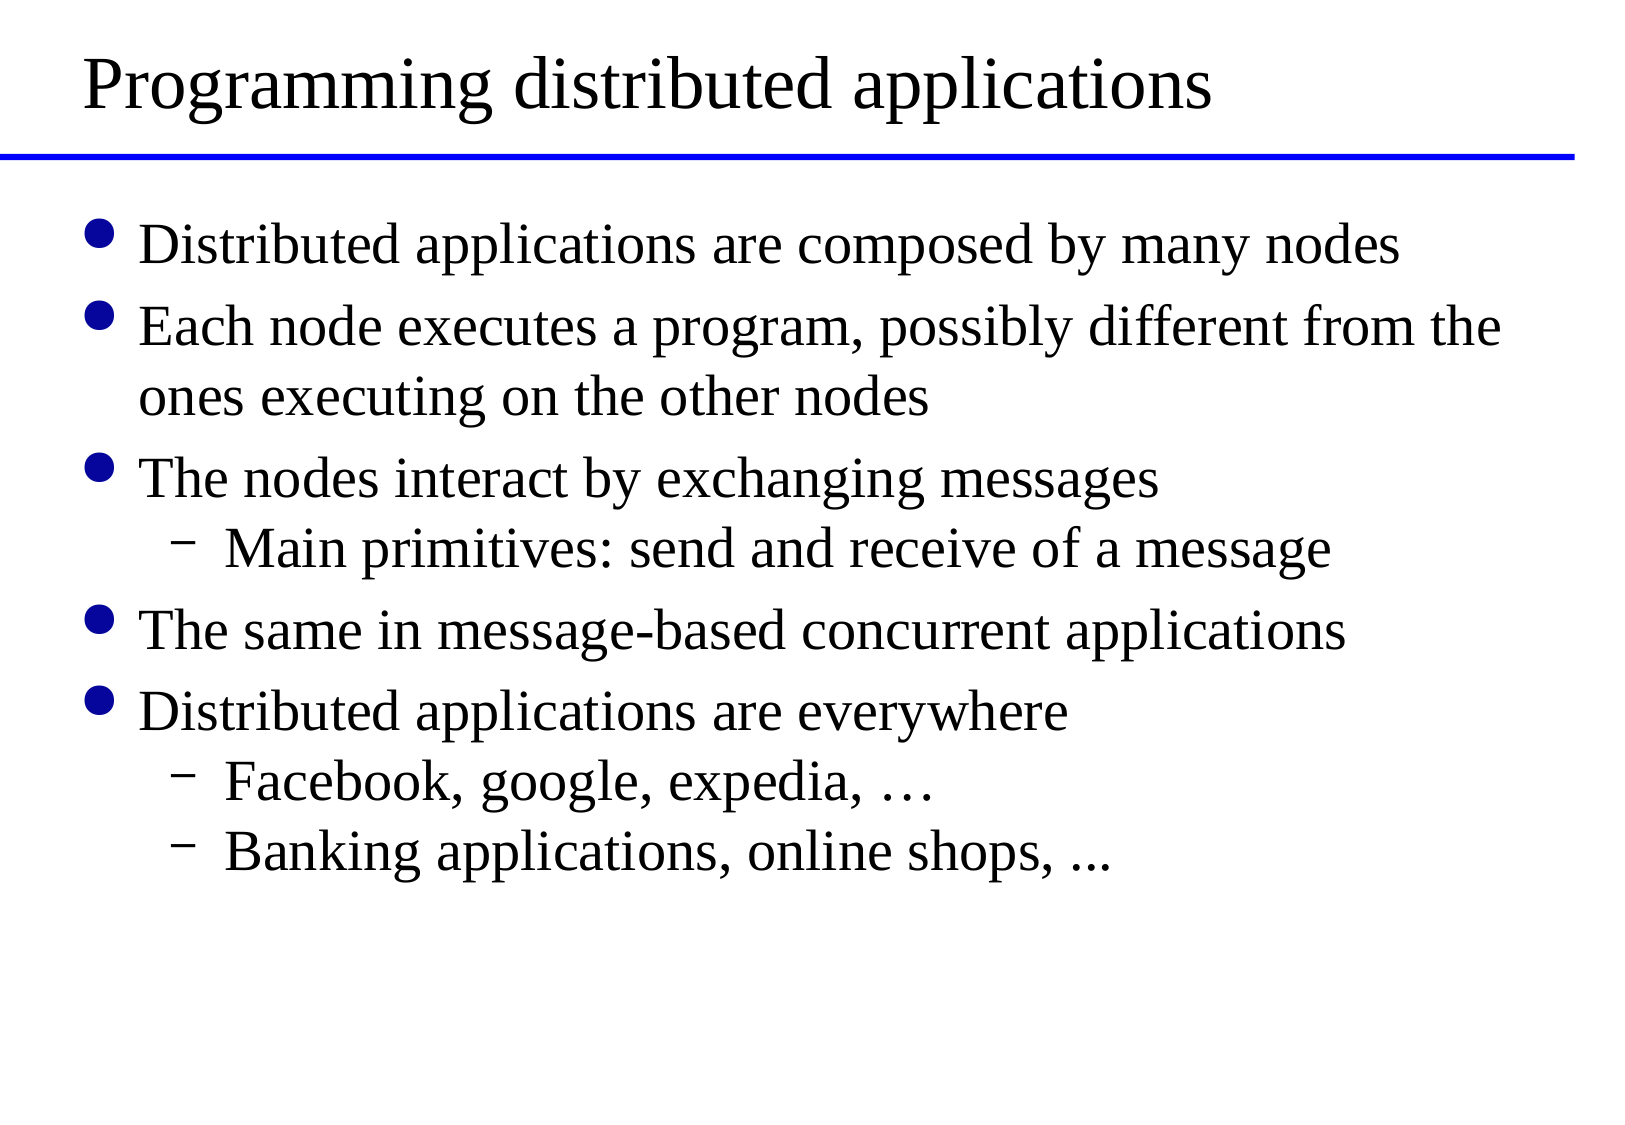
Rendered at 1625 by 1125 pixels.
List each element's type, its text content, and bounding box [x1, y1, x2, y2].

title Programming distributed applications [67, 27, 1544, 131]
list Distributed applications are composed by many nodes Each node executes a program, possibly different from the ones executing on the other nodes The nodes interact by exchanging messages Main primitives: send and receive of a message The same in message-based concurrent applications Distributed applications are everywhere Facebook, google, expedia, … Banking applications, online shops, ... [67, 198, 1546, 1061]
